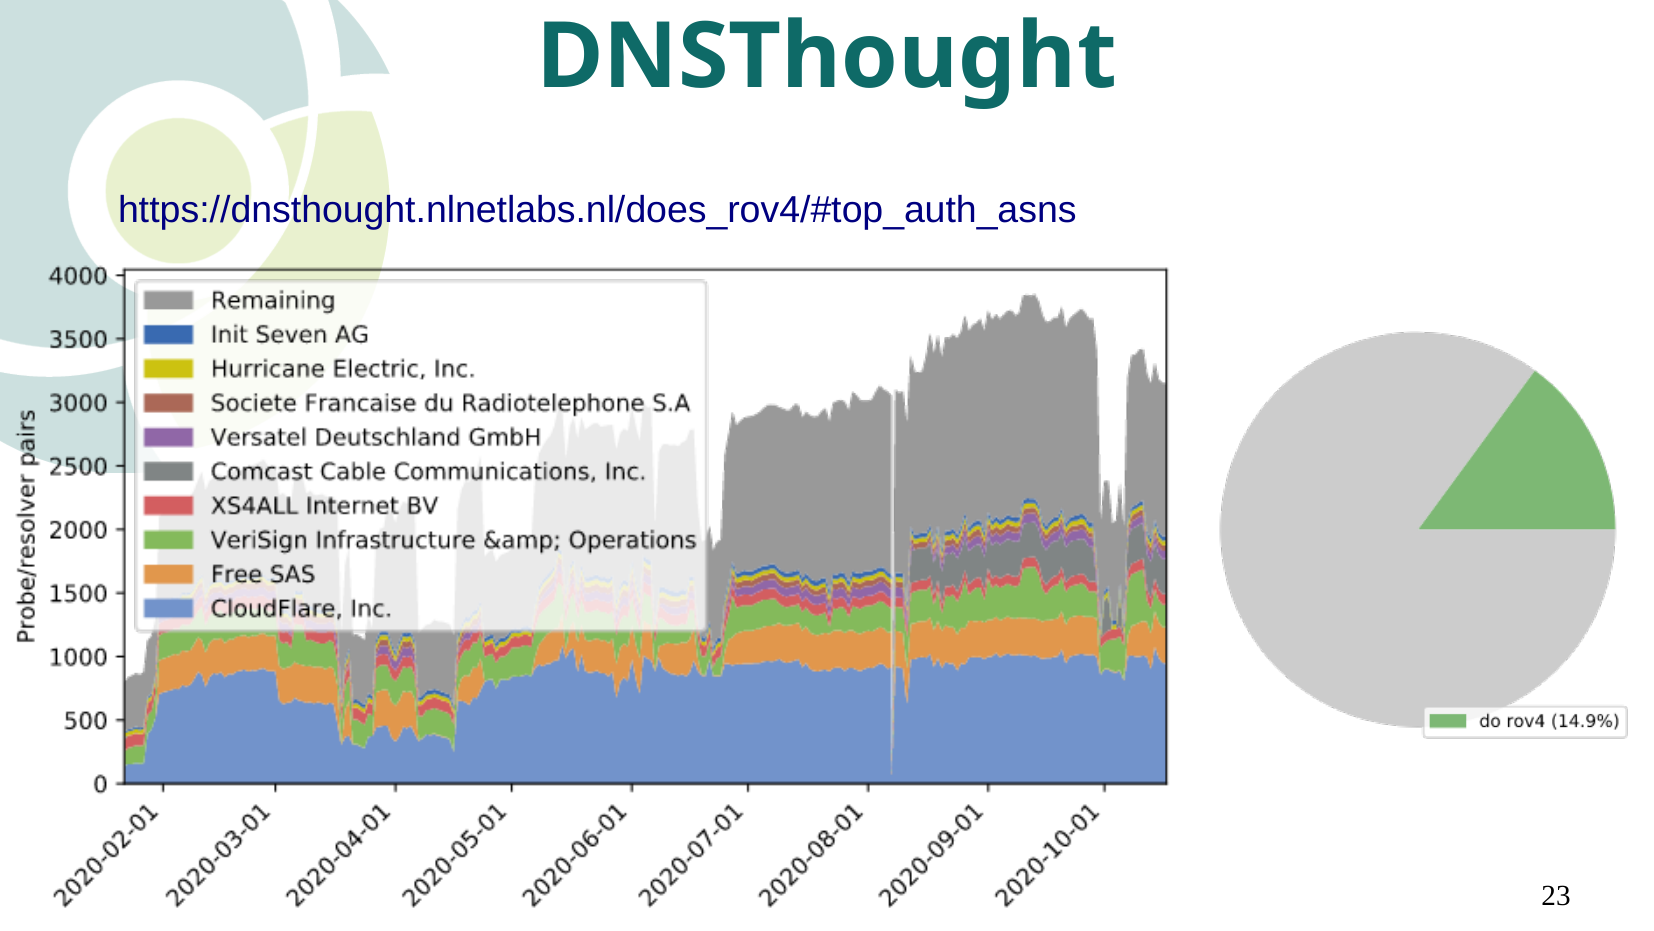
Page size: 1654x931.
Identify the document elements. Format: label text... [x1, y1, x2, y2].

title DNSThought [82, 8, 1571, 221]
picture [0, 245, 1654, 929]
text_box https://dnsthought.nlnetlabs.nl/does_rov4/#top_auth_asns [118, 188, 1205, 234]
